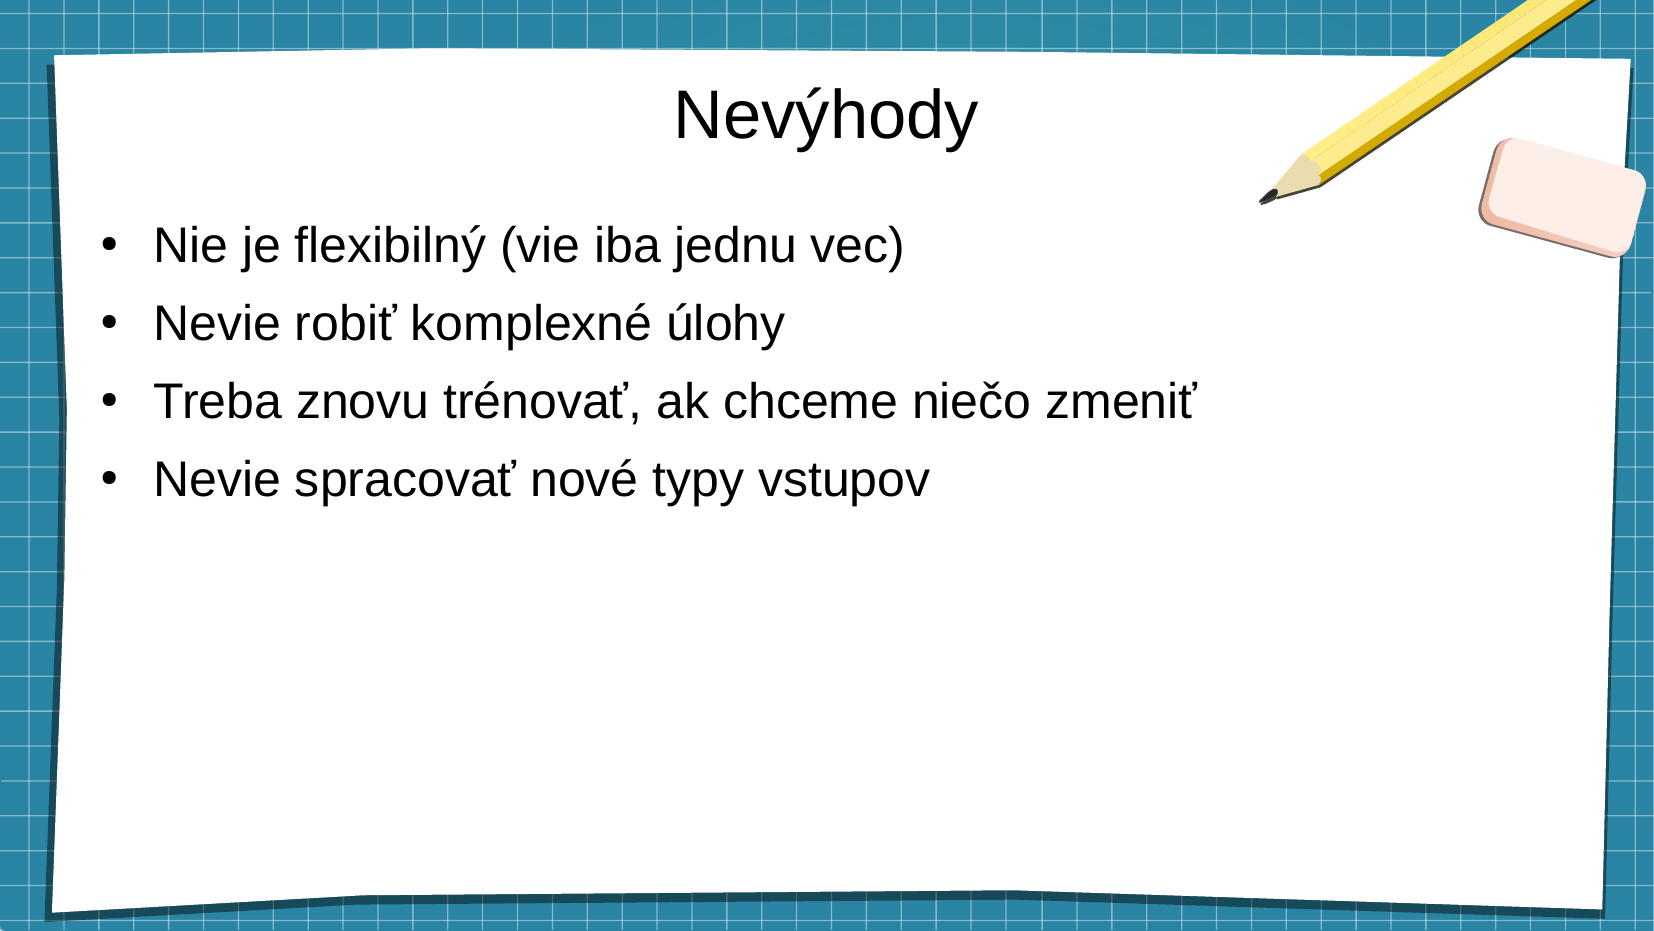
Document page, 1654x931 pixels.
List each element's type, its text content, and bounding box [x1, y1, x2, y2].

title Nevýhody [82, 37, 1571, 193]
list Nie je flexibilný (vie iba jednu vec) Nevie robiť komplexné úlohy Treba znovu trénovať, ak chceme niečo zmeniť Nevie spracovať nové typy vstupov [82, 217, 1571, 758]
